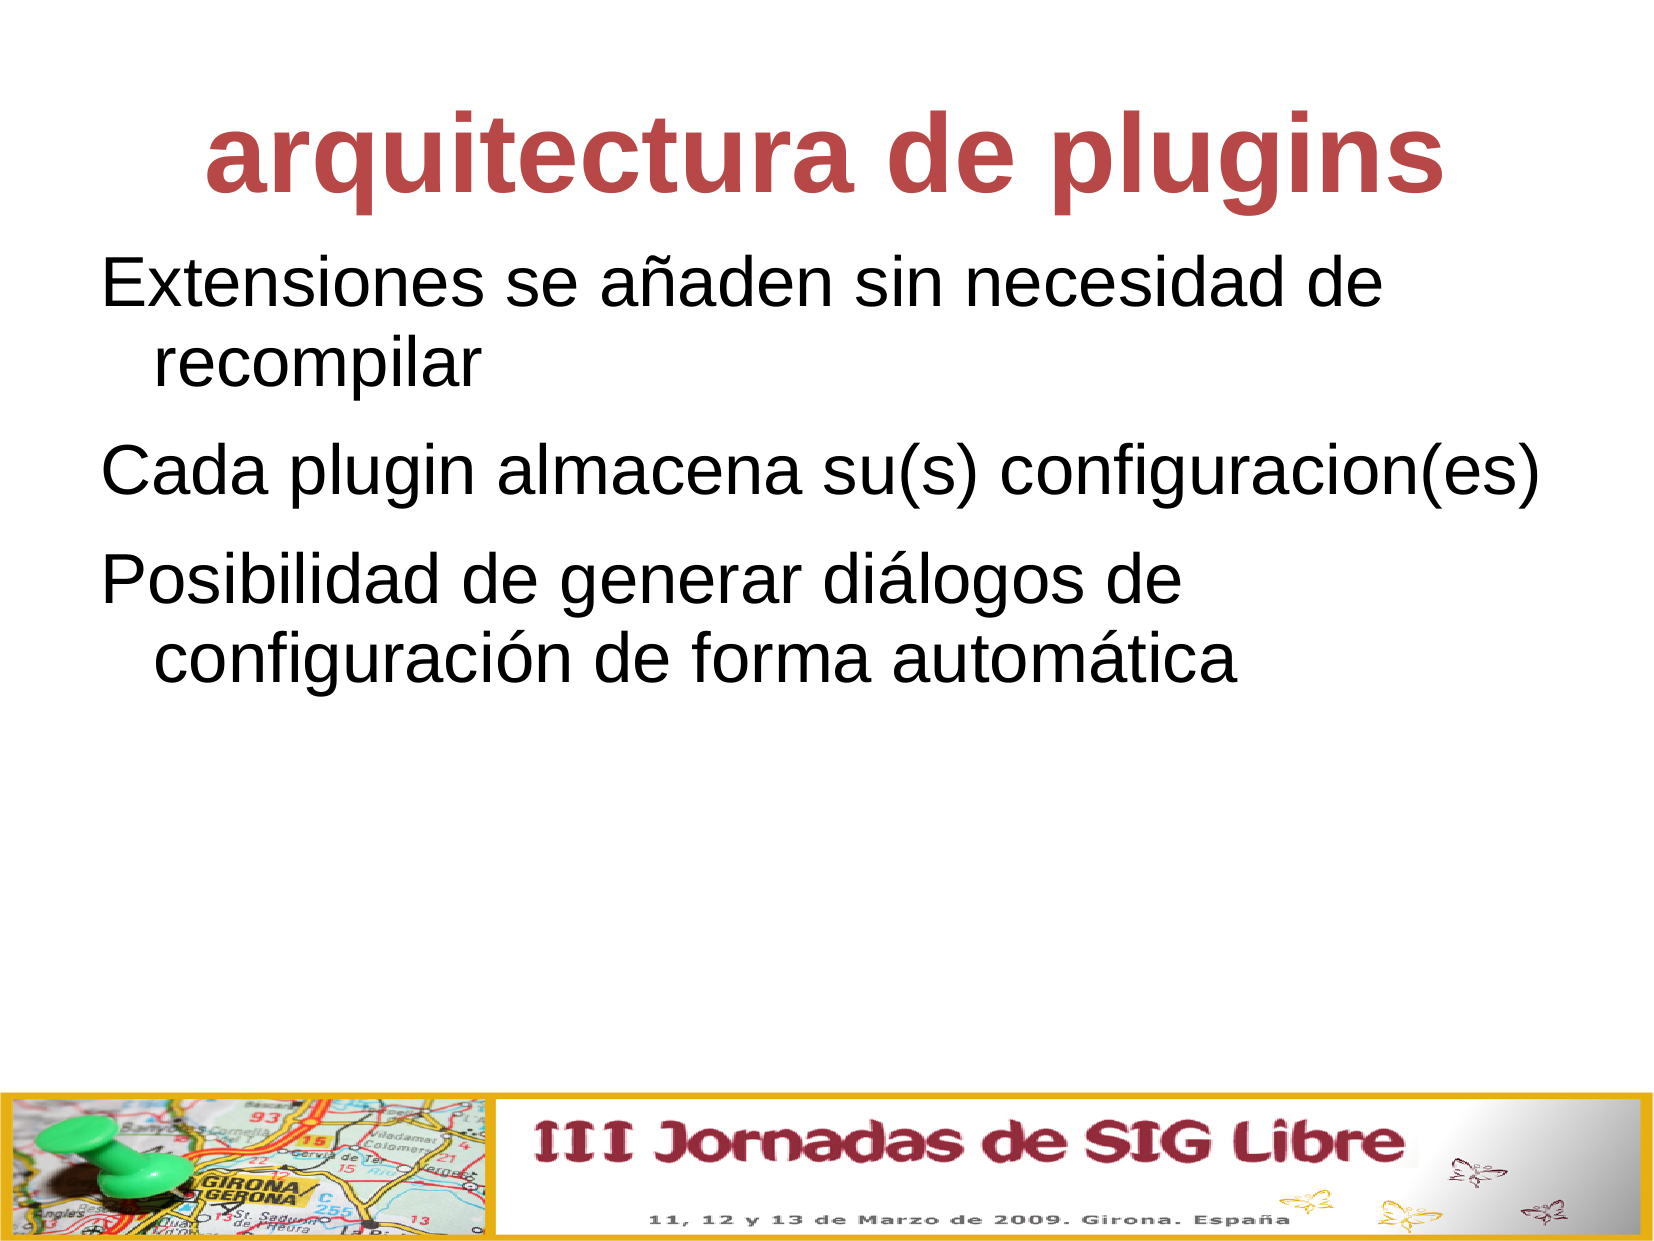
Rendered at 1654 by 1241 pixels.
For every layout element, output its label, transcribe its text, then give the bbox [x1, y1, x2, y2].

list Extensiones se añaden sin necesidad de recompilar Cada plugin almacena su(s) configuracion(es) Posibilidad de generar diálogos de configuración de forma automática [82, 242, 1571, 1047]
title arquitectura de plugins [82, 56, 1571, 242]
picture [0, 1092, 1654, 1241]
